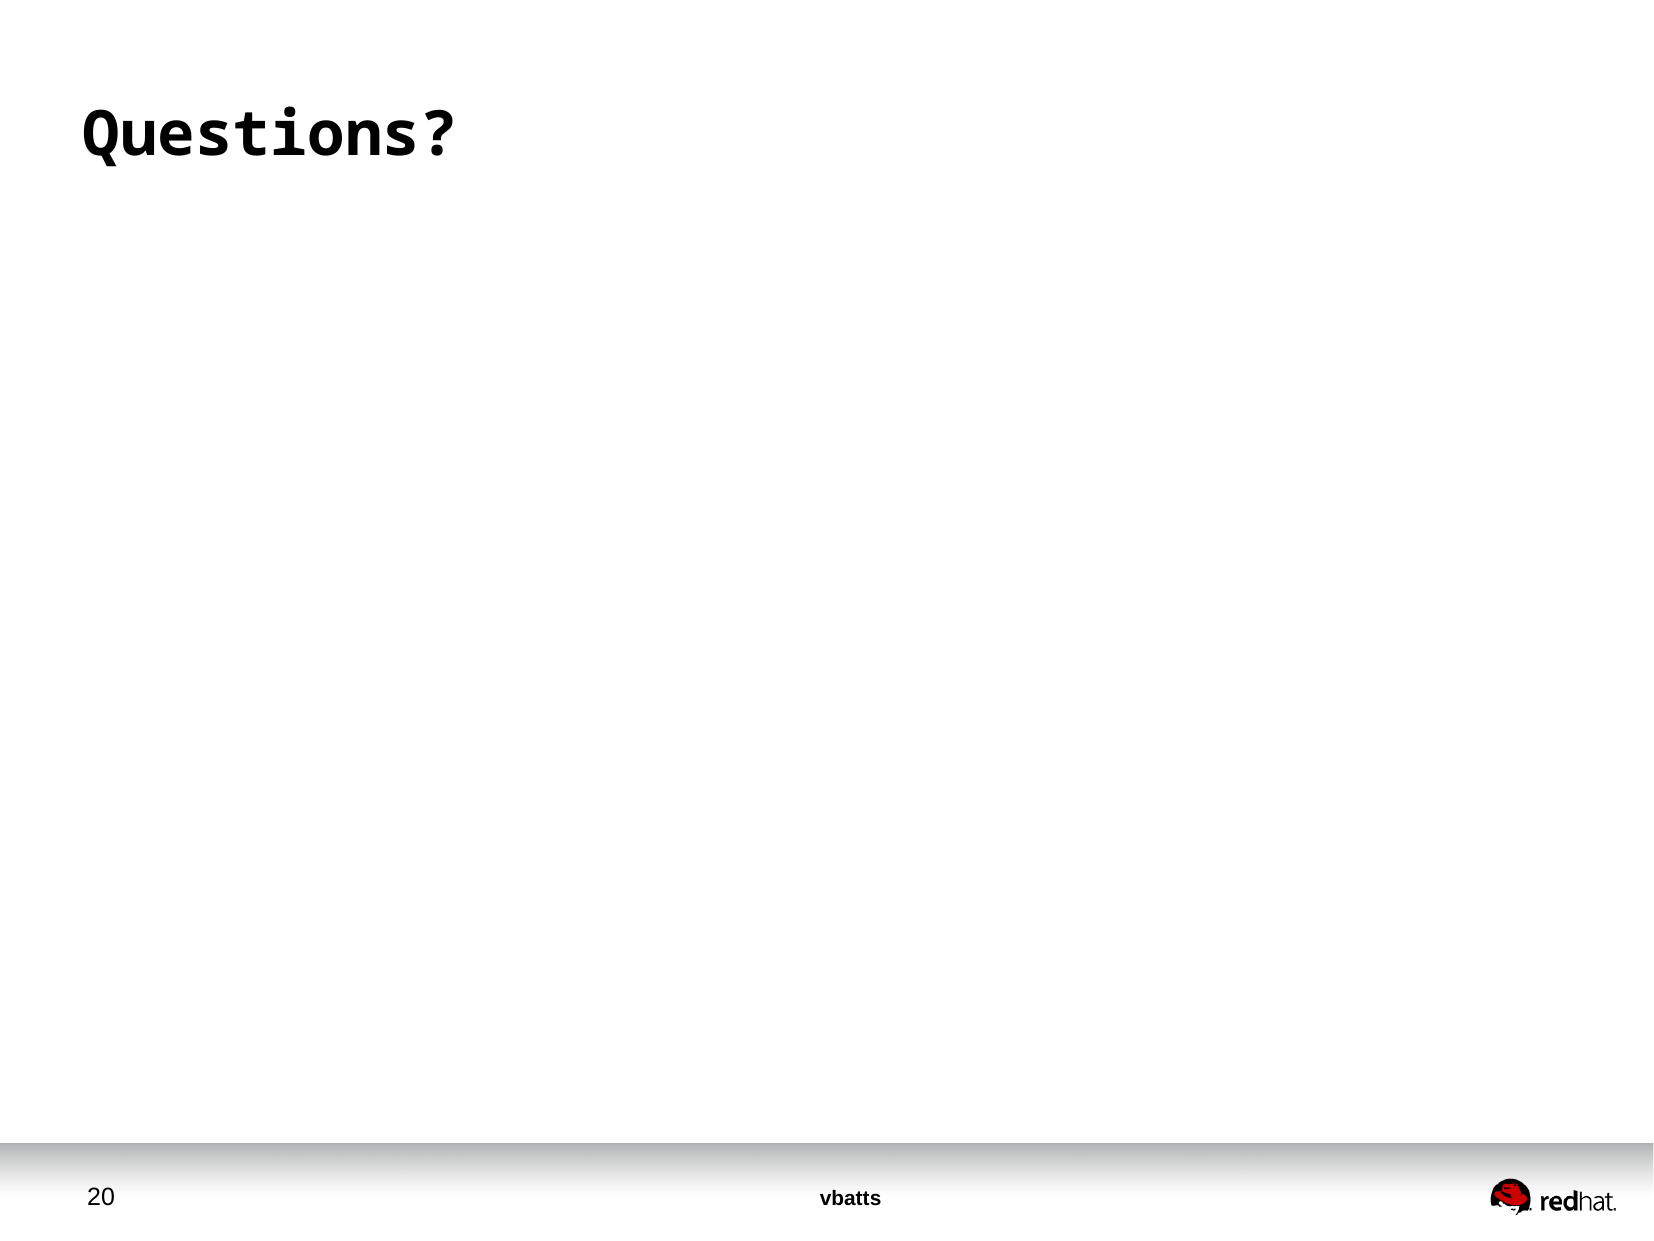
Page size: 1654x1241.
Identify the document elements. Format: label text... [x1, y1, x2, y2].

title Questions? [82, 37, 1571, 226]
picture [0, 1143, 1654, 1241]
